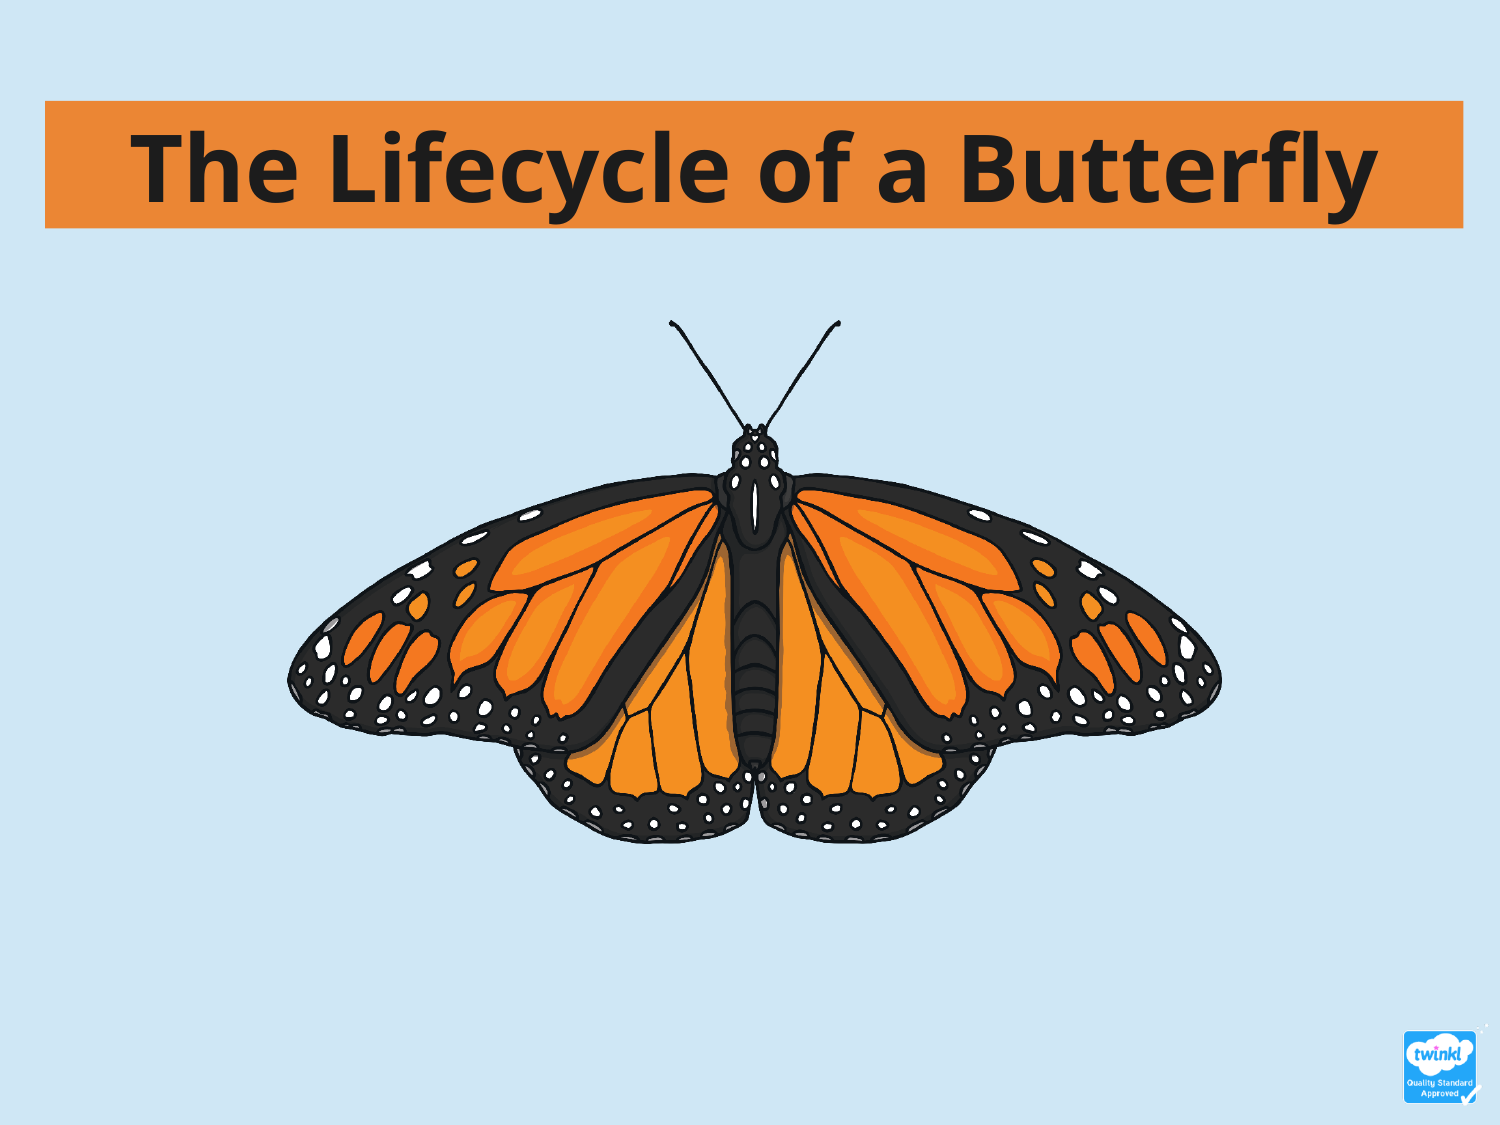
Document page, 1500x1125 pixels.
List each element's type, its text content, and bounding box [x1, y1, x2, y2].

picture [1398, 1016, 1493, 1112]
picture [287, 320, 1222, 844]
text_box The Lifecycle of a Butterfly [45, 100, 1464, 229]
